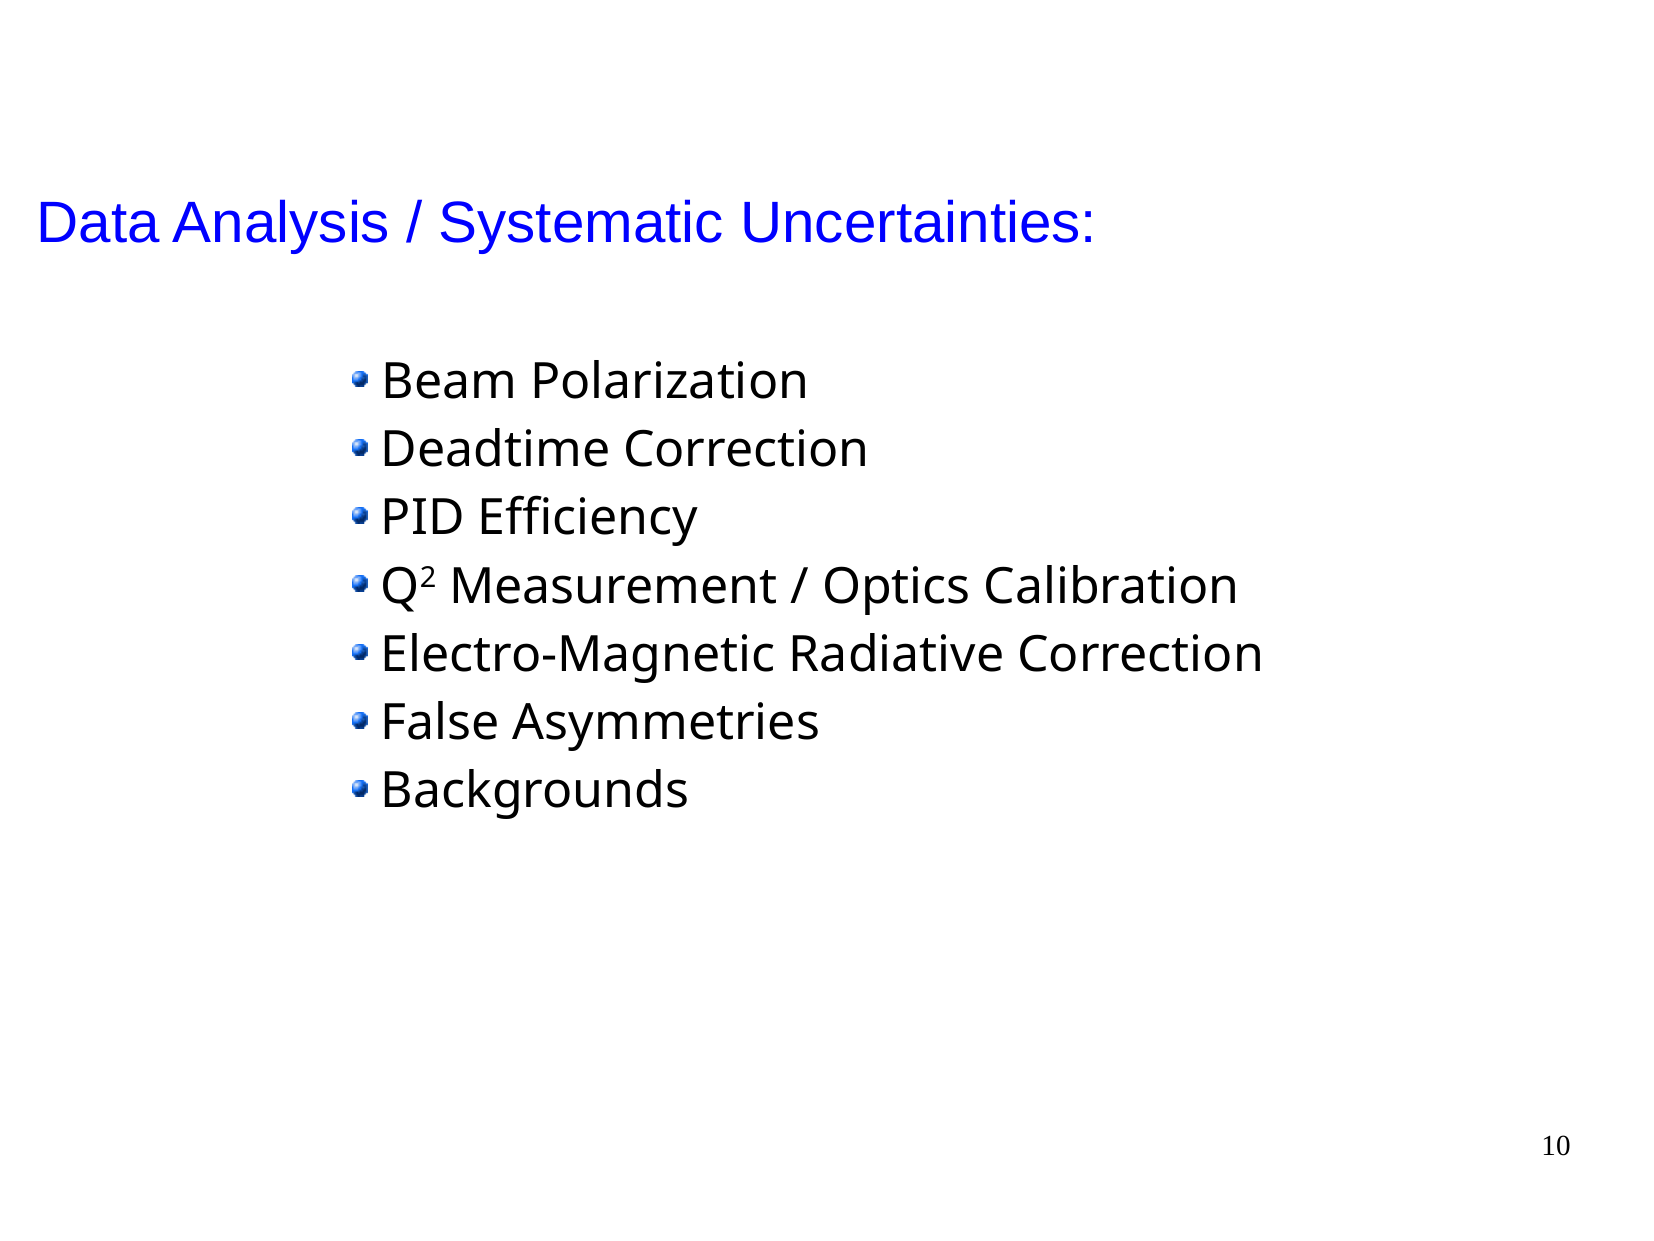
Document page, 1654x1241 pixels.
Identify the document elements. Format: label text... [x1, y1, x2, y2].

text_box Beam Polarization Deadtime Correction PID Efficiency Q2 Measurement / Optics Calibration Electro-Magnetic Radiative Correction False Asymmetries Backgrounds [337, 337, 1388, 871]
text_box Data Analysis / Systematic Uncertainties: [22, 182, 1088, 263]
